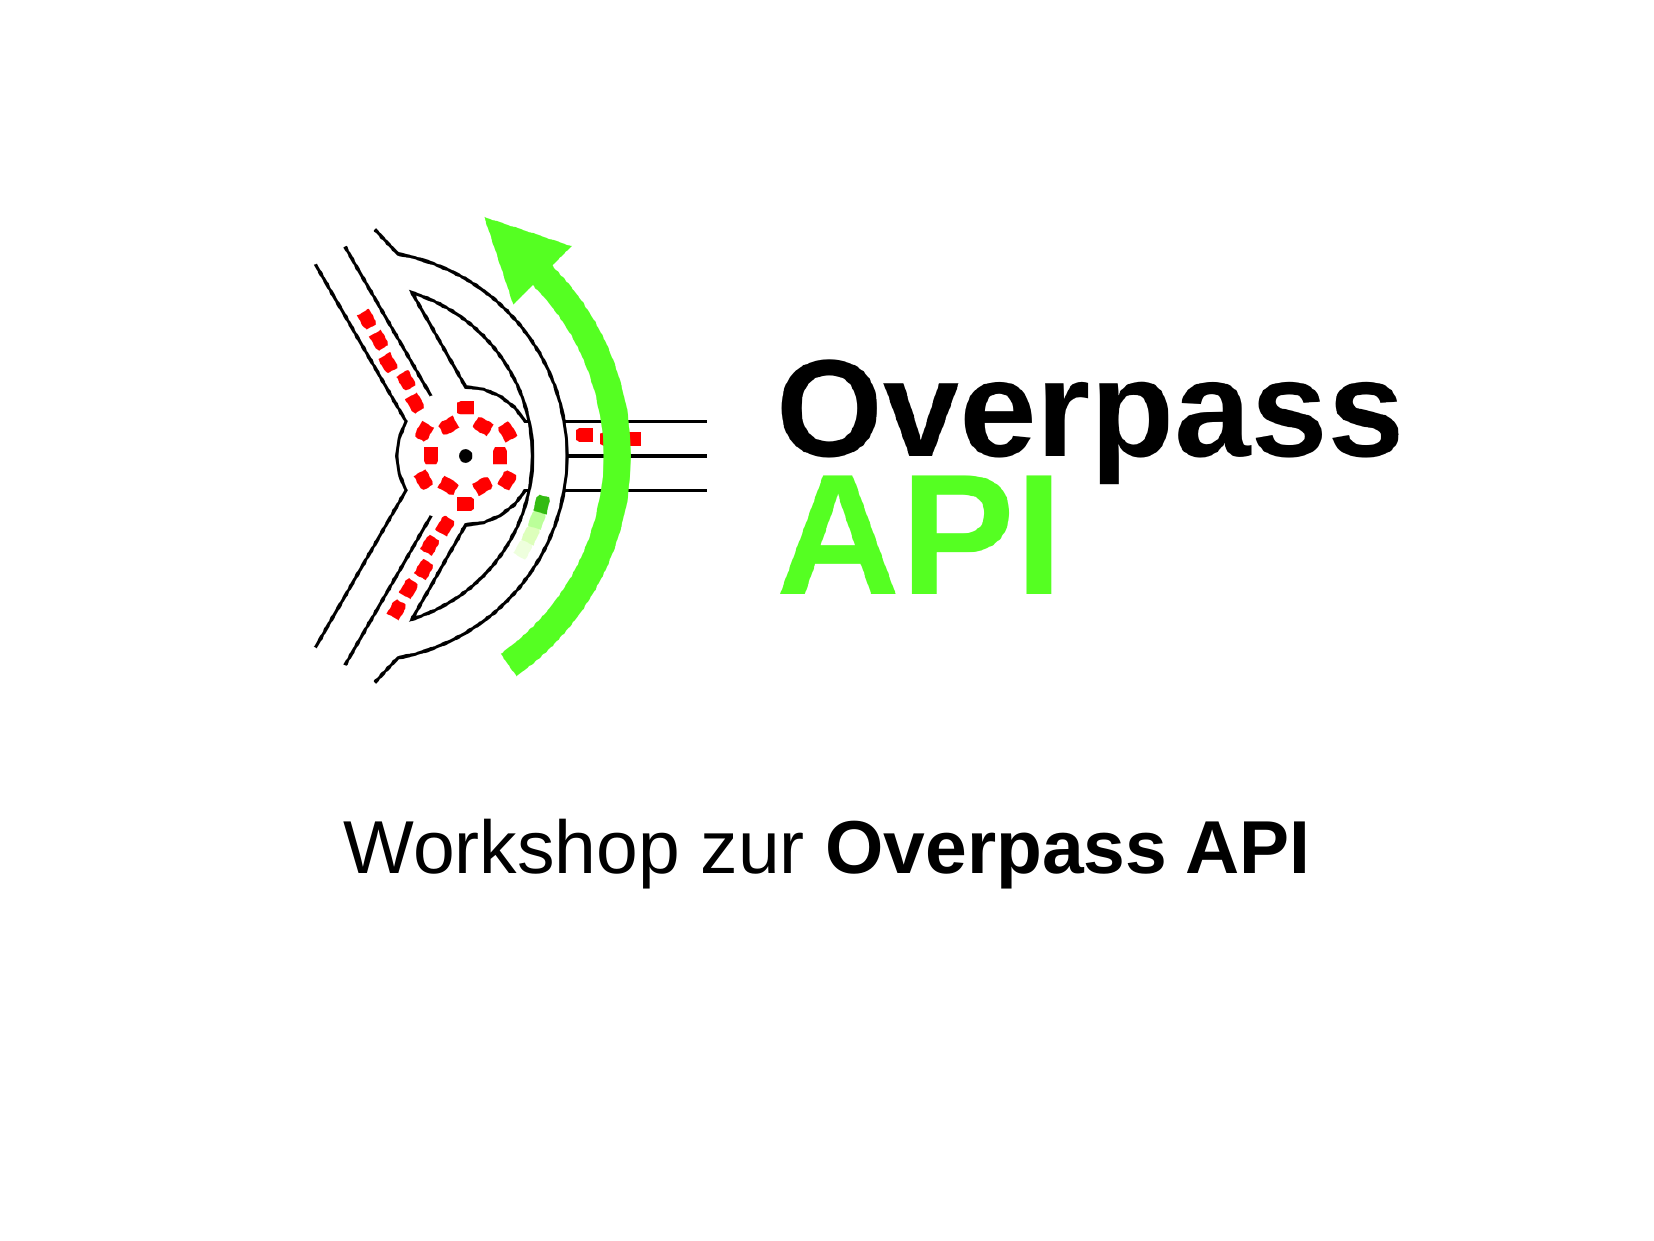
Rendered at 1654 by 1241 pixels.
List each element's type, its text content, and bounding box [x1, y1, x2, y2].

picture [224, 214, 1430, 697]
text_box Workshop zur Overpass API [328, 798, 1326, 897]
